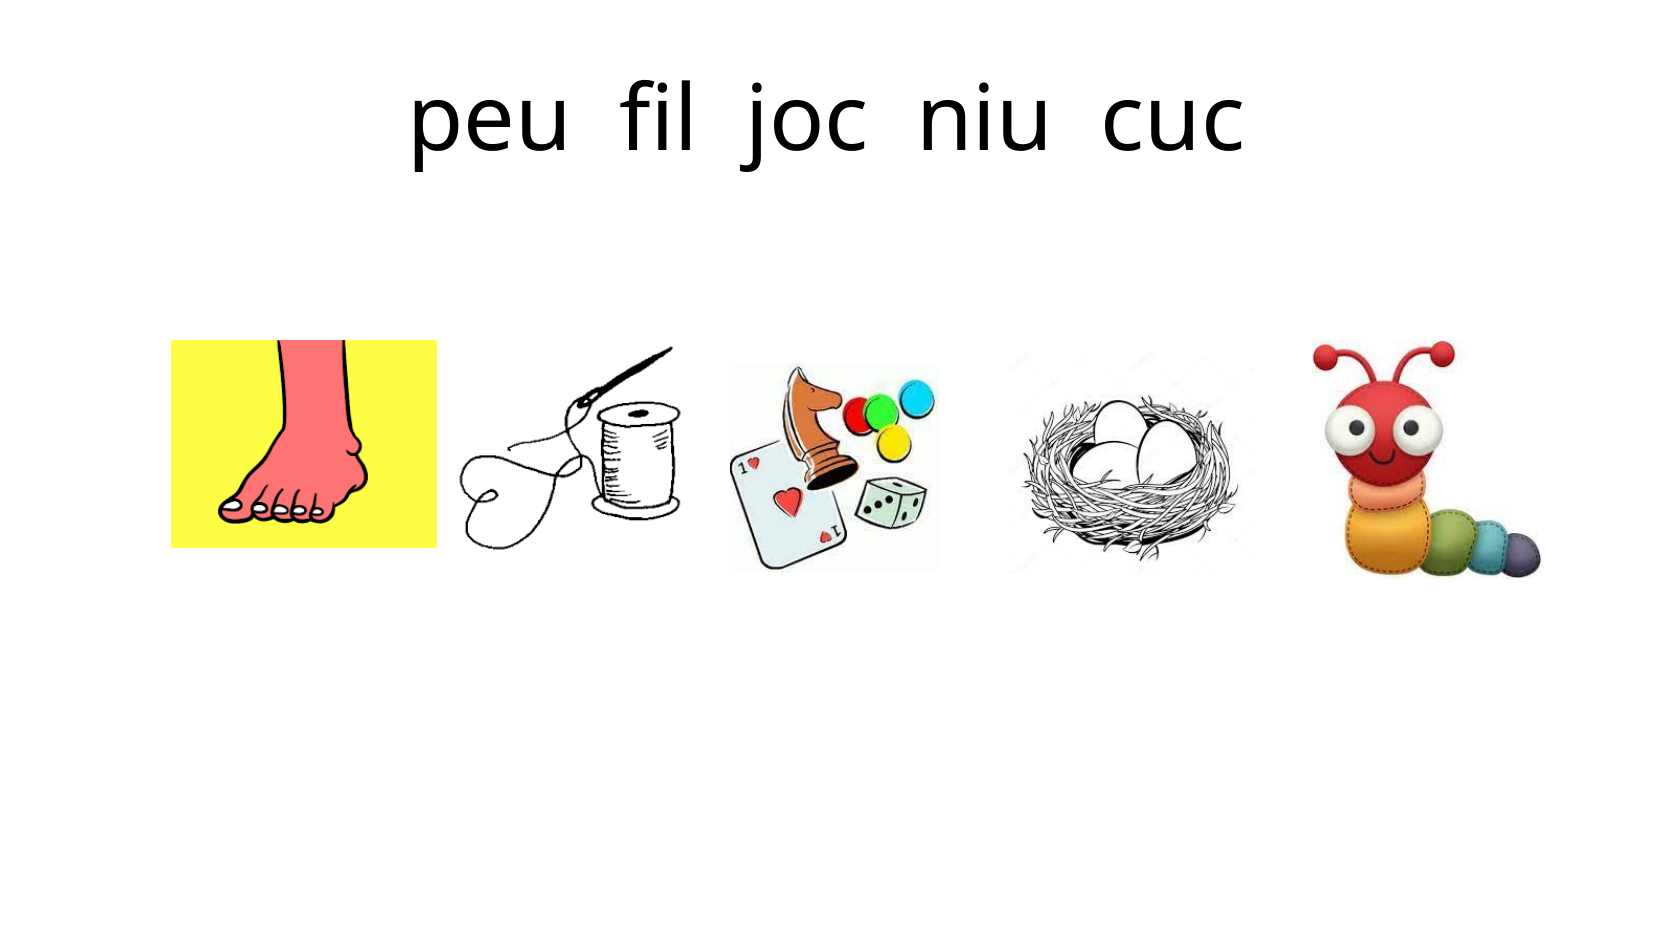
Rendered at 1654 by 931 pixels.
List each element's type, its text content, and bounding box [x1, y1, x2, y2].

title peu fil joc niu cuc [82, 37, 1571, 193]
picture [171, 340, 437, 548]
picture [447, 334, 692, 559]
picture [730, 363, 939, 573]
picture [1312, 340, 1542, 580]
picture [1008, 352, 1255, 575]
